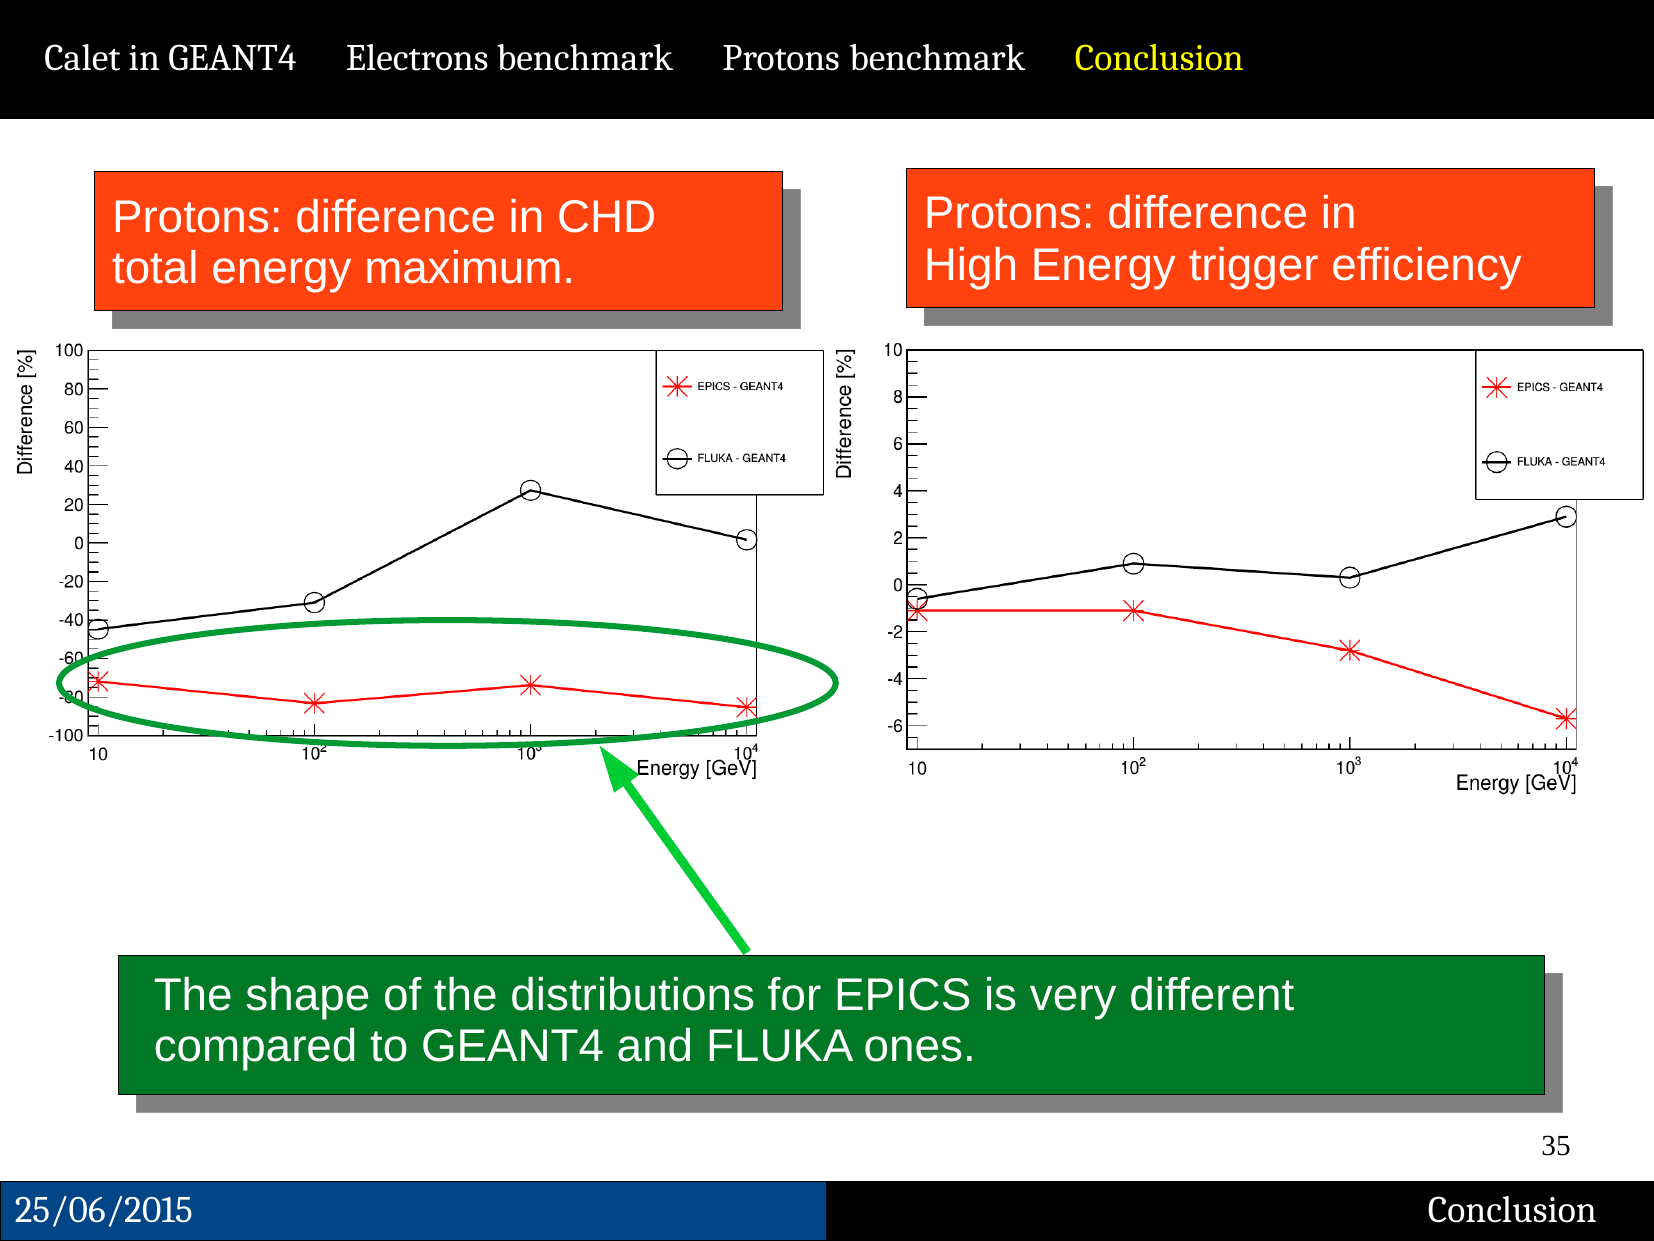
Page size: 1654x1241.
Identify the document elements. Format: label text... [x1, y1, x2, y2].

picture [10, 336, 1654, 798]
text_box [118, 955, 1545, 1095]
text_box [0, 0, 1654, 119]
text_box Conclusion [1413, 1181, 1648, 1241]
text_box [906, 168, 1595, 308]
text_box [0, 1181, 1413, 1241]
text_box Protons: difference in CHD total energy maximum. [97, 183, 745, 311]
text_box Calet in GEANT4 Electrons benchmark Protons benchmark Conclusion [29, 29, 1625, 89]
text_box Protons: difference in High Energy trigger efficiency [909, 180, 1557, 308]
text_box [1648, 1181, 1654, 1241]
text_box [94, 171, 783, 311]
text_box The shape of the distributions for EPICS is very different compared to GEANT4 and FLUKA ones. [138, 961, 1468, 1079]
text_box 25/06/2015 [0, 1181, 246, 1240]
